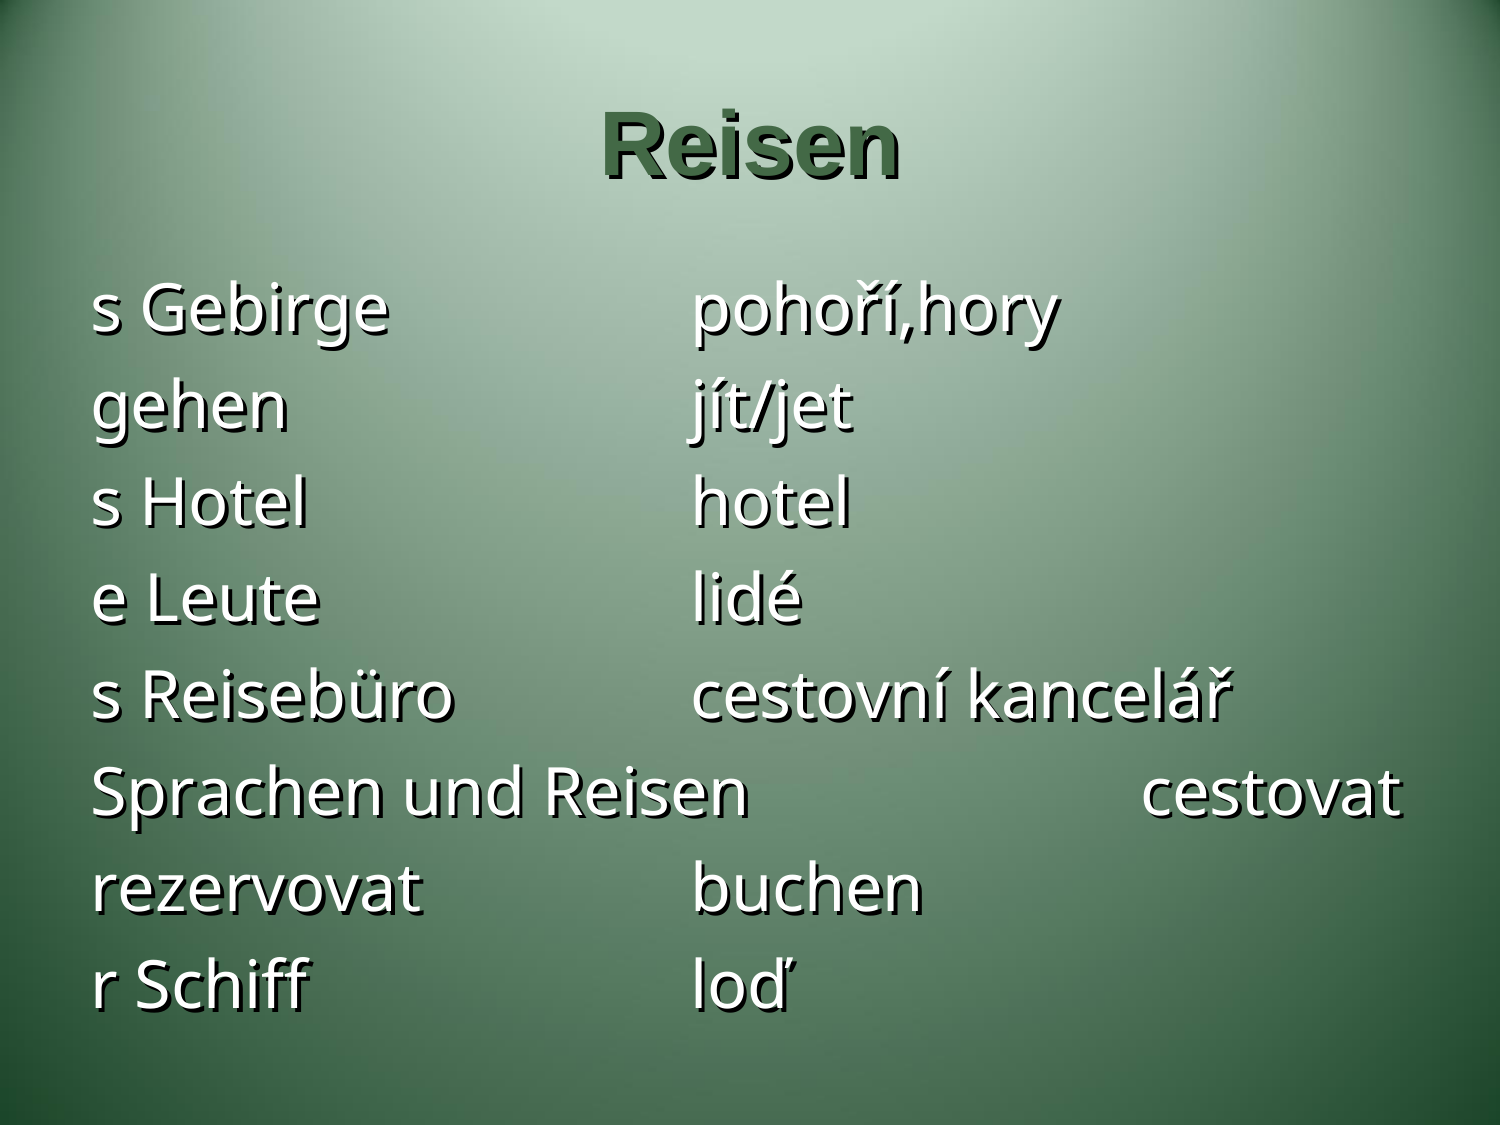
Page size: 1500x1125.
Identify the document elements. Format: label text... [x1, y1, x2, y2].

list s Gebirge pohoří,hory gehen jít/jet s Hotel hotel e Leute lidé s Reisebüro cestovní kancelář Sprachen und Reisen cestovat rezervovat buchen r Schiff loď [75, 257, 1500, 1125]
title Reisen [75, 45, 1426, 233]
picture [0, 0, 1500, 1125]
